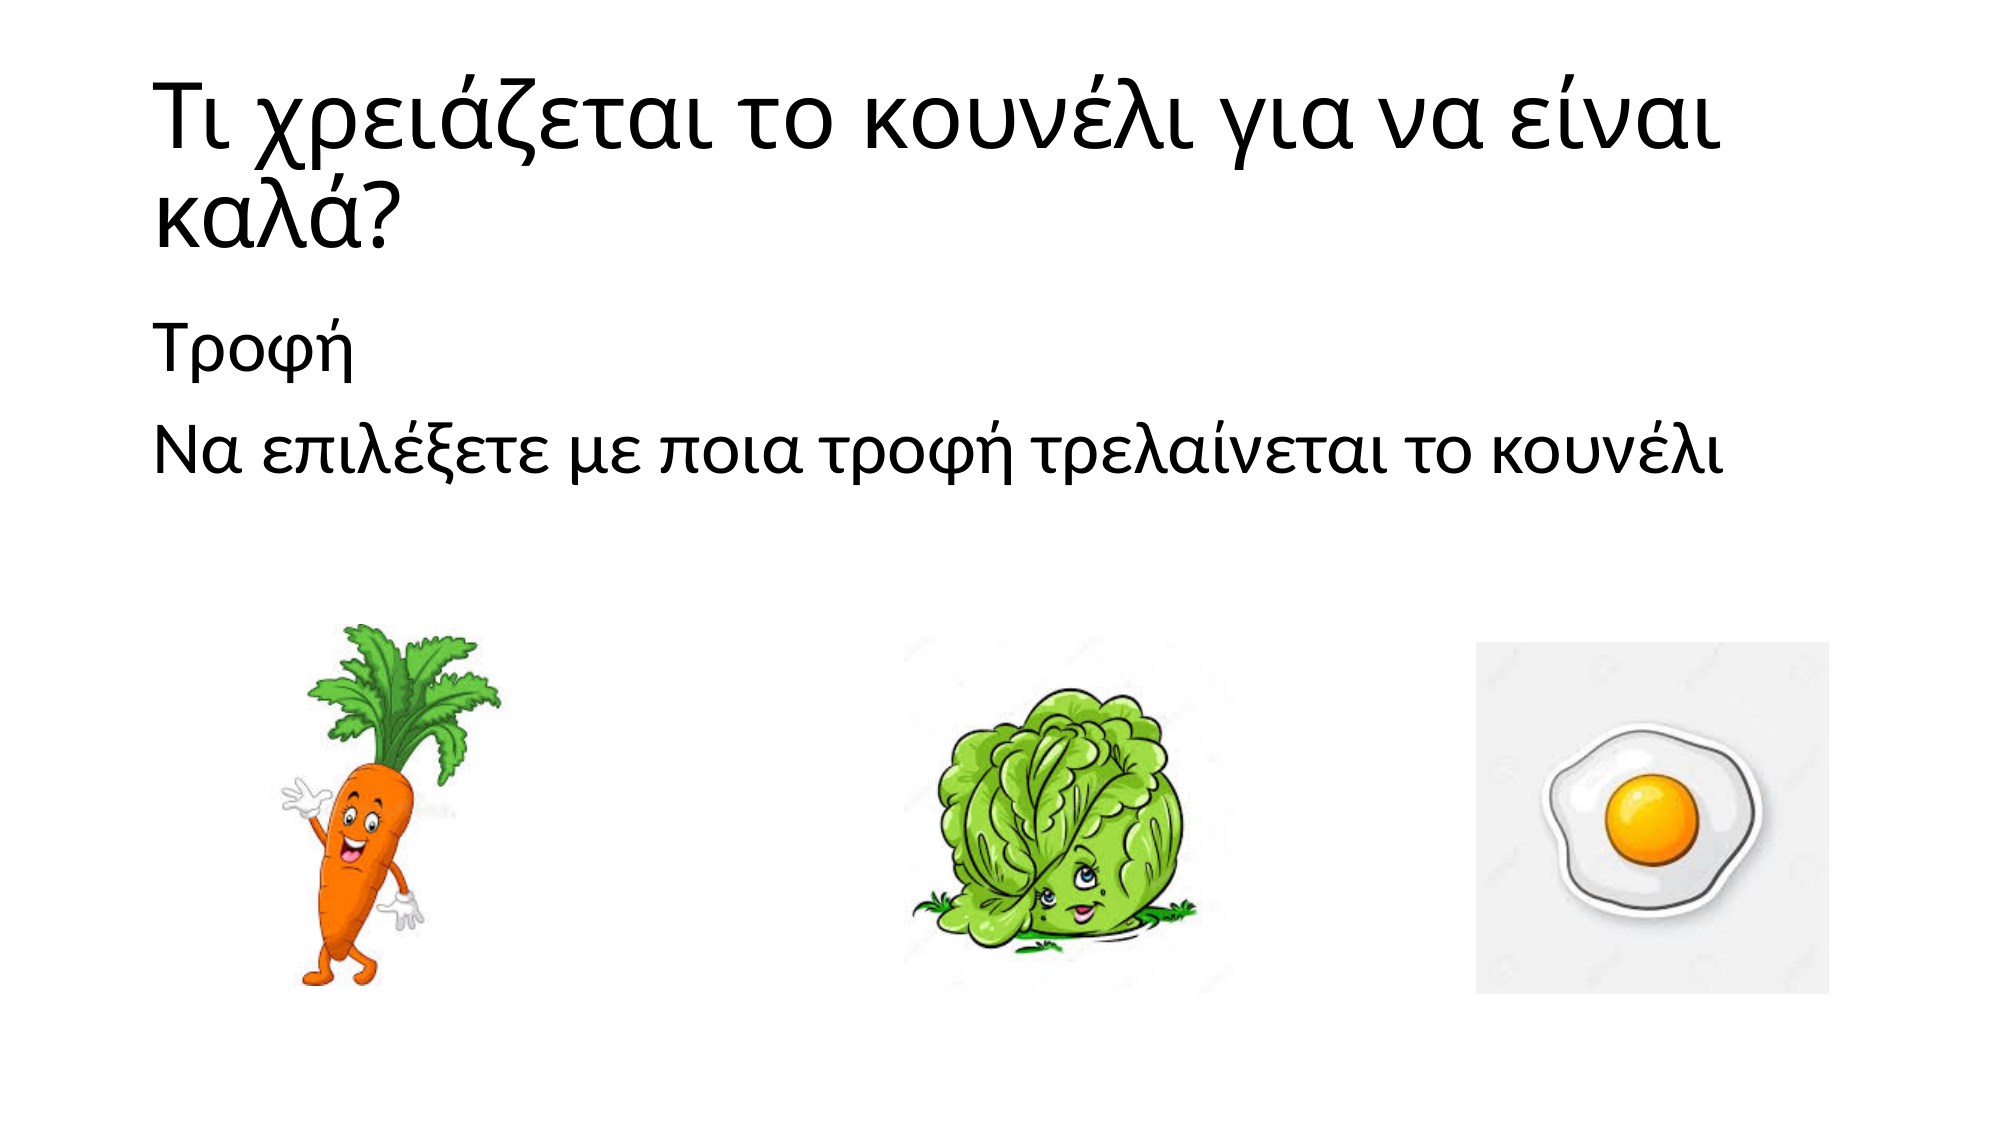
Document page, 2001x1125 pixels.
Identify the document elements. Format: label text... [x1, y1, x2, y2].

title Τι χρειάζεται το κουνέλι για να είναι καλά? [137, 59, 1863, 278]
picture [220, 624, 561, 986]
picture [1476, 642, 1829, 995]
picture [904, 637, 1234, 995]
list Τροφή Να επιλέξετε με ποια τροφή τρελαίνεται το κουνέλι [137, 299, 1863, 1014]
